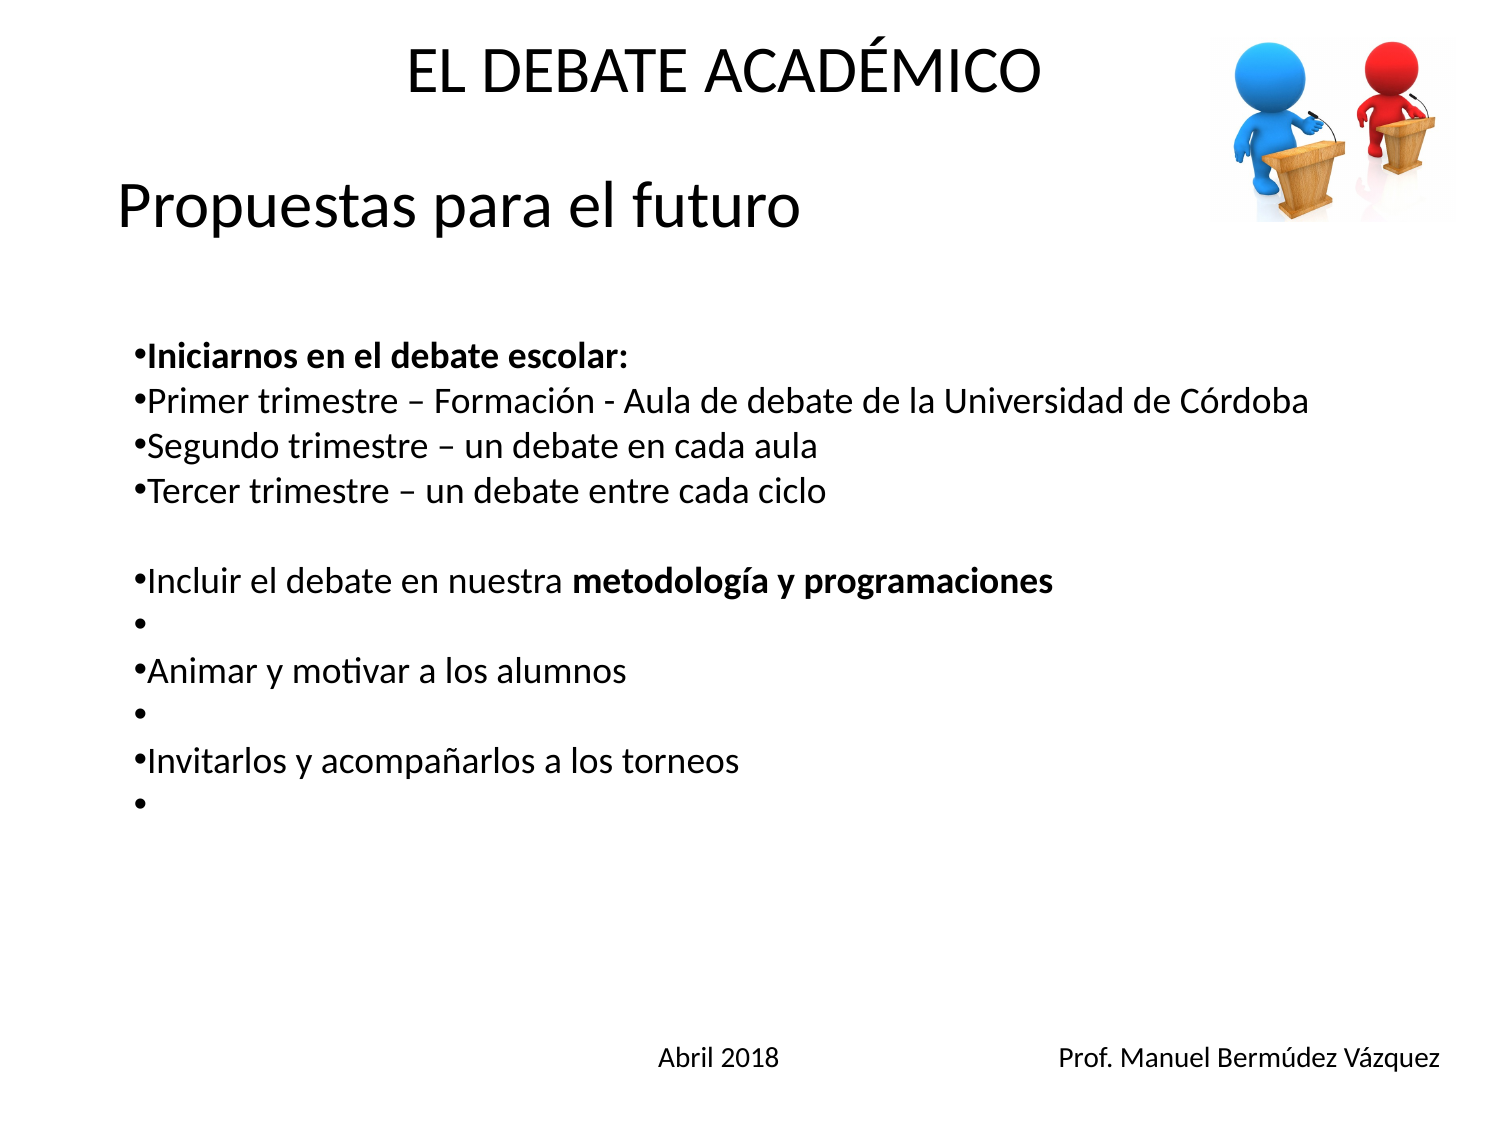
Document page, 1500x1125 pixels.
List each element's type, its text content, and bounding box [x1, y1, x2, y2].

text_box Iniciarnos en el debate escolar: Primer trimestre – Formación - Aula de debate de la Universidad de Córdoba Segundo trimestre – un debate en cada aula Tercer trimestre – un debate entre cada ciclo Incluir el debate en nuestra metodología y programaciones Animar y motivar a los alumnos Invitarlos y acompañarlos a los torneos [119, 323, 1366, 834]
text_box Propuestas para el futuro [103, 152, 1133, 249]
